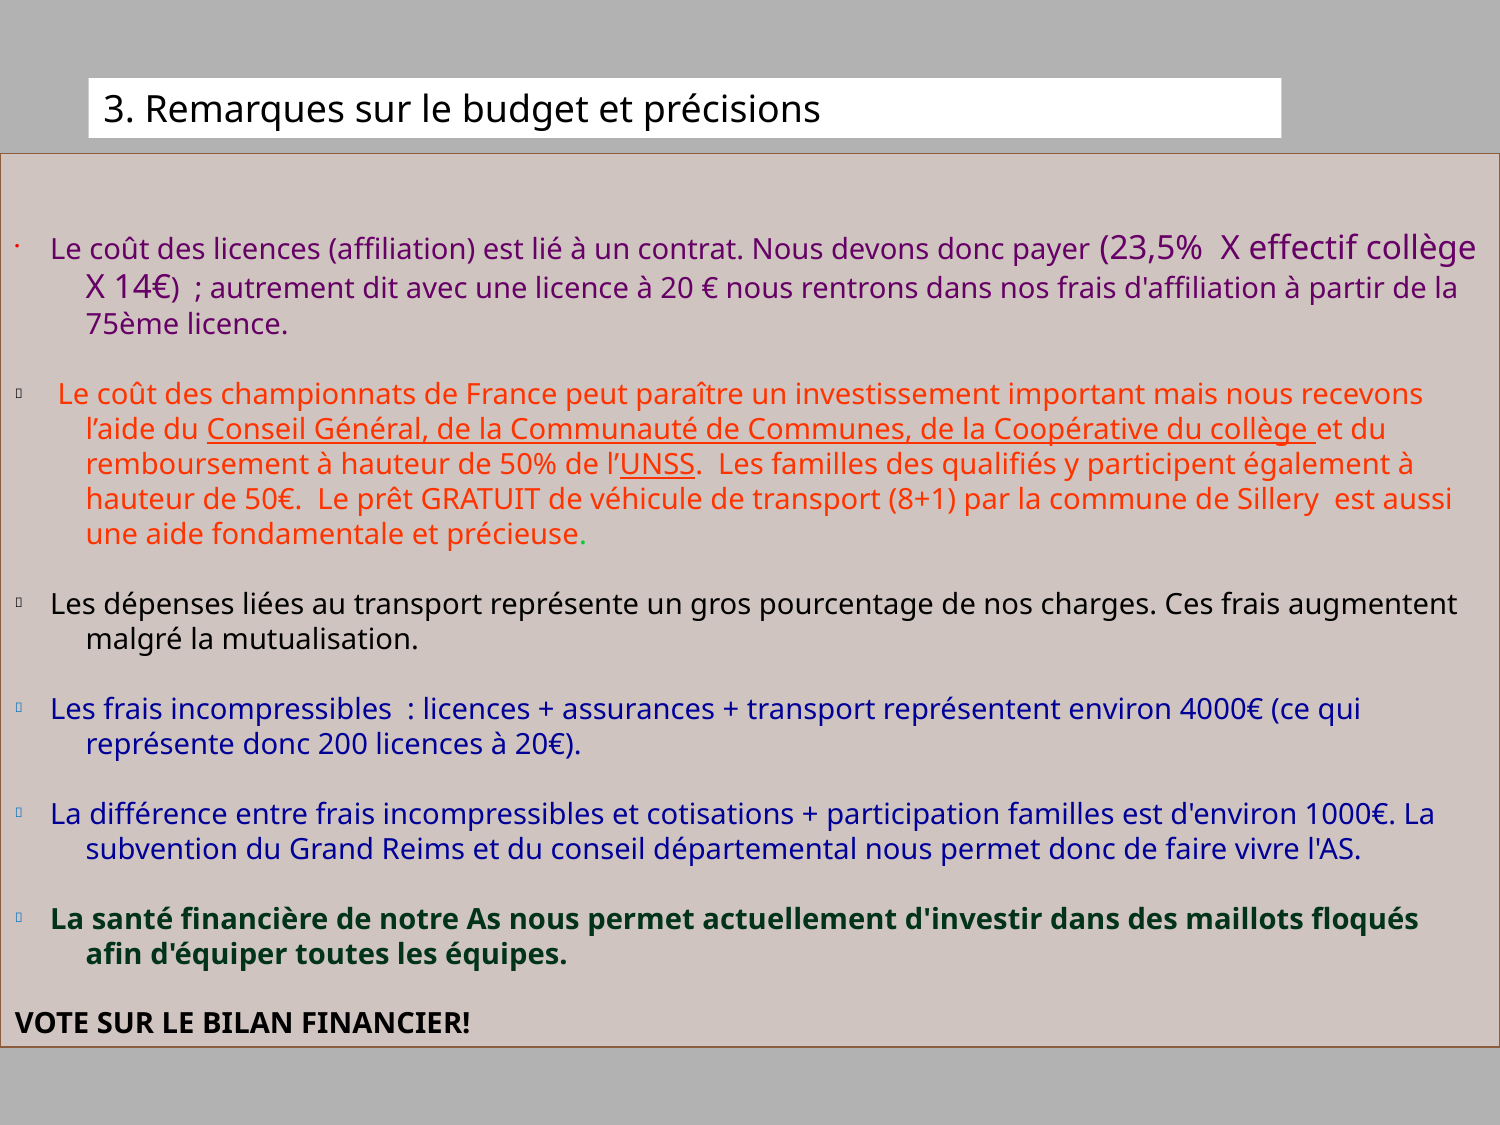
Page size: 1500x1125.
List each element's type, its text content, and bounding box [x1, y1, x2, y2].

text_box 3. Remarques sur le budget et précisions [88, 78, 1282, 138]
text_box Le coût des licences (affiliation) est lié à un contrat. Nous devons donc payer (23,5% X effectif collège X 14€) ; autrement dit avec une licence à 20 € nous rentrons dans nos frais d'affiliation à partir de la 75ème licence. Le coût des championnats de France peut paraître un investissement important mais nous recevons l’aide du Conseil Général, de la Communauté de Communes, de la Coopérative du collège et du remboursement à hauteur de 50% de l’UNSS. Les familles des qualifiés y participent également à hauteur de 50€. Le prêt GRATUIT de véhicule de transport (8+1) par la commune de Sillery est aussi une aide fondamentale et précieuse. Les dépenses liées au transport représente un gros pourcentage de nos charges. Ces frais augmentent malgré la mutualisation. Les frais incompressibles : licences + assurances + transport représentent environ 4000€ (ce qui représente donc 200 licences à 20€). La différence entre frais incompressibles et cotisations + participation familles est d'environ 1000€. La subvention du Grand Reims et du conseil départemental nous permet donc de faire vivre l'AS. La santé financière de notre As nous permet actuellement d'investir dans des maillots floqués afin d'équiper toutes les équipes. VOTE SUR LE BILAN FINANCIER! [0, 153, 1500, 1048]
